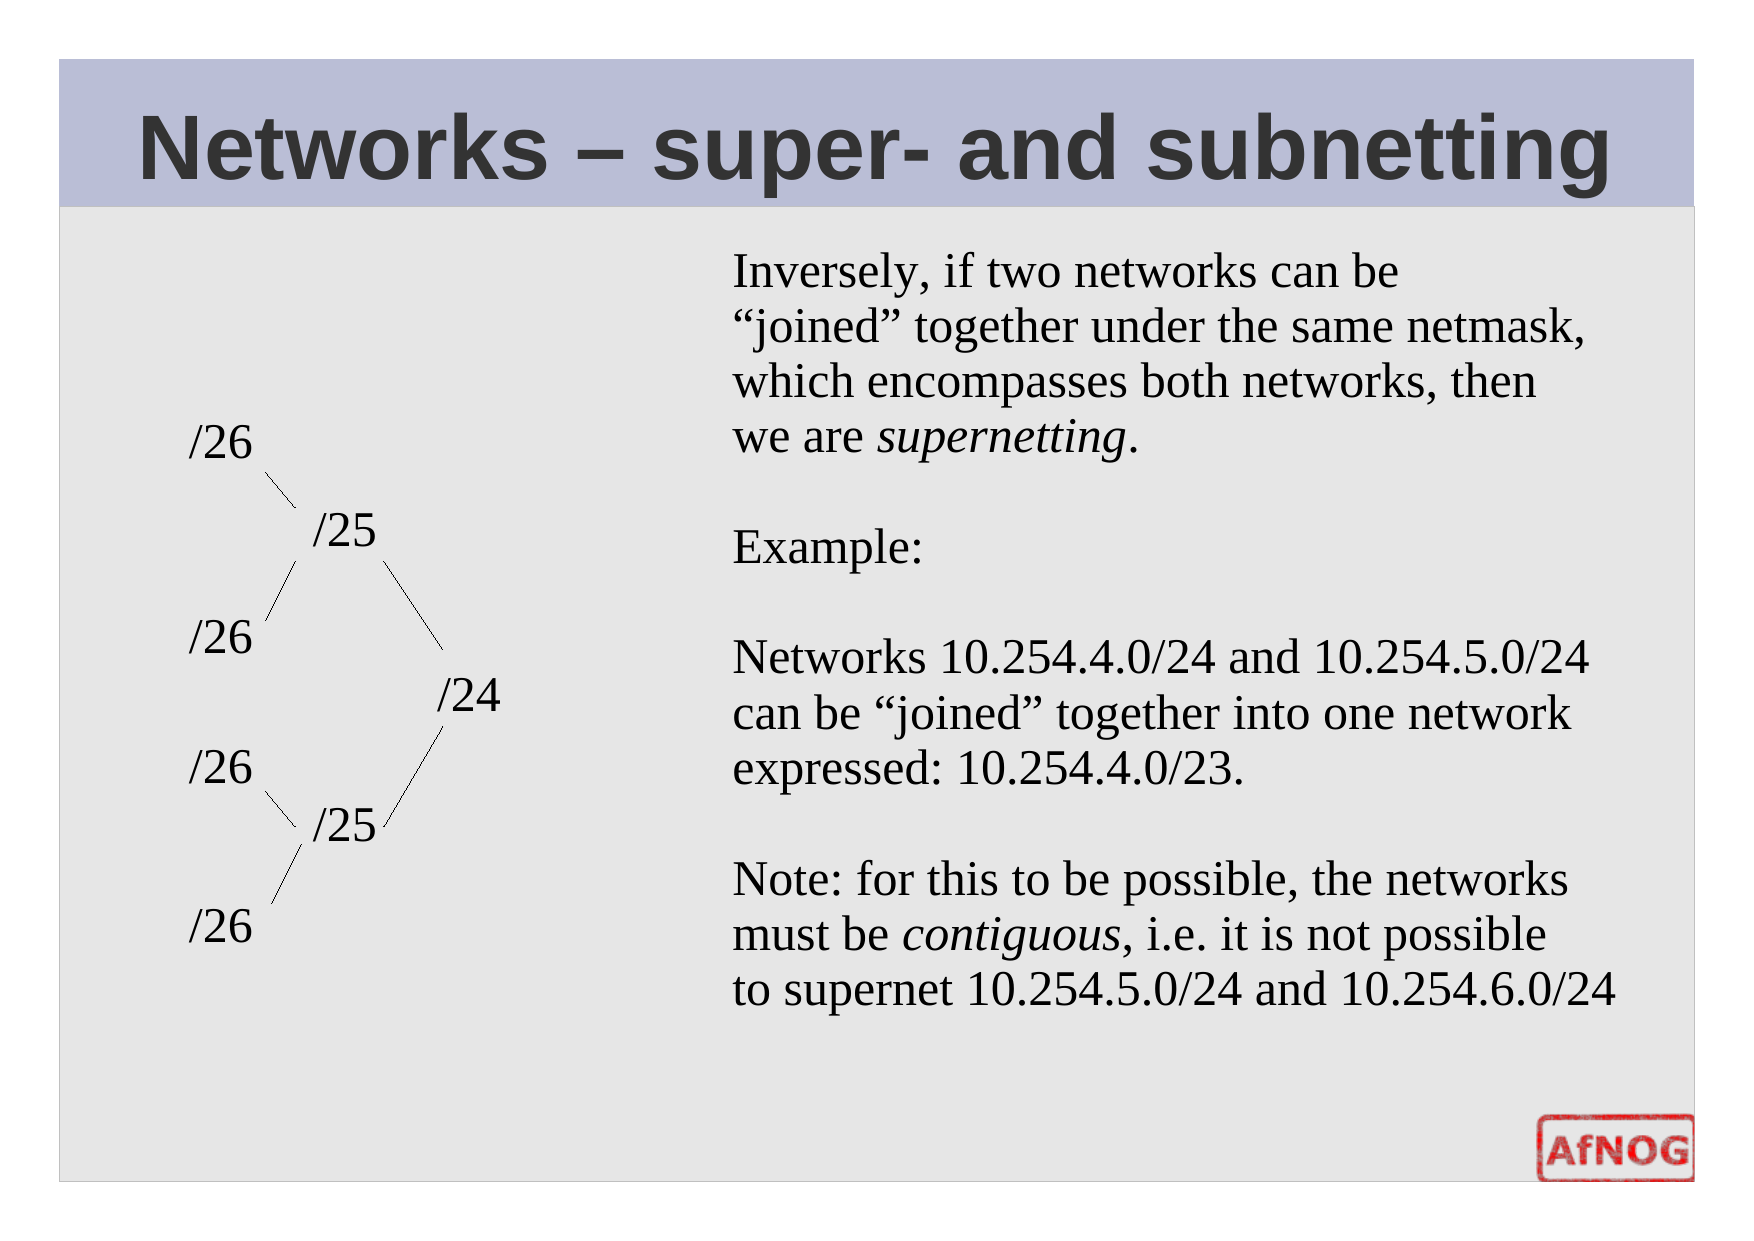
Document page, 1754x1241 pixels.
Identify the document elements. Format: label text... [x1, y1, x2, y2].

picture [1535, 1112, 1695, 1182]
text_box /26 [188, 738, 254, 800]
text_box /25 [312, 797, 378, 858]
text_box Inversely, if two networks can be “joined” together under the same netmask, which encompasses both networks, then we are supernetting. Example: Networks 10.254.4.0/24 and 10.254.5.0/24 can be “joined” together into one network expressed: 10.254.4.0/23. Note: for this to be possible, the networks must be contiguous, i.e. it is not possible to supernet 10.254.5.0/24 and 10.254.6.0/24 [732, 242, 1617, 1090]
text_box /26 [188, 608, 254, 670]
text_box /26 [188, 413, 254, 475]
text_box /24 [437, 667, 502, 728]
text_box /26 [188, 898, 254, 959]
text_box /25 [312, 502, 378, 563]
title Networks – super- and subnetting [59, 53, 1695, 242]
